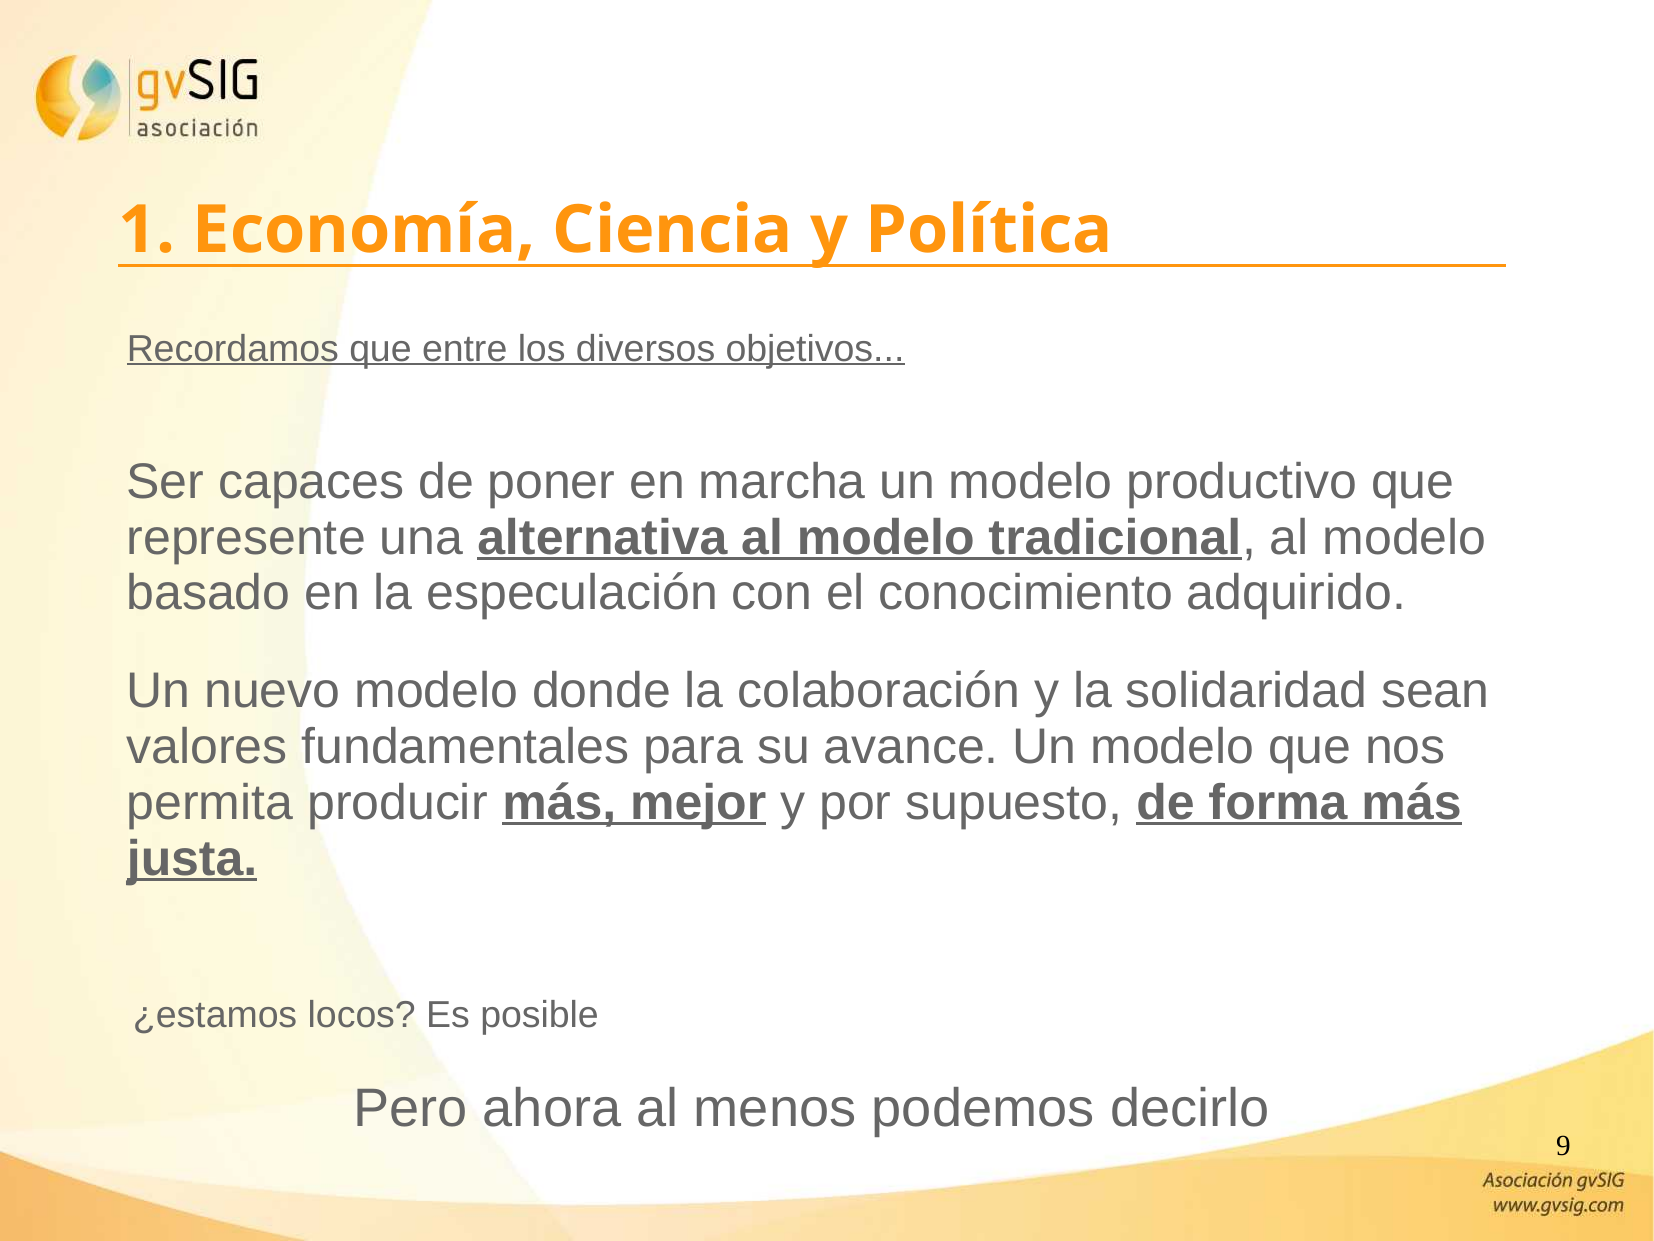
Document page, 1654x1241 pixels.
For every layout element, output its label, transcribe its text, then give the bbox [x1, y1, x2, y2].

text_box Recordamos que entre los diversos objetivos... Ser capaces de poner en marcha un modelo productivo que represente una alternativa al modelo tradicional, al modelo basado en la especulación con el conocimiento adquirido. Un nuevo modelo donde la colaboración y la solidaridad sean valores fundamentales para su avance. Un modelo que nos permita producir más, mejor y por supuesto, de forma más justa. [112, 319, 1530, 977]
text_box ¿estamos locos? Es posible Pero ahora al menos podemos decirlo [118, 986, 1506, 1146]
picture [0, 0, 1654, 1241]
title 1. Economía, Ciencia y Política [118, 177, 1607, 276]
